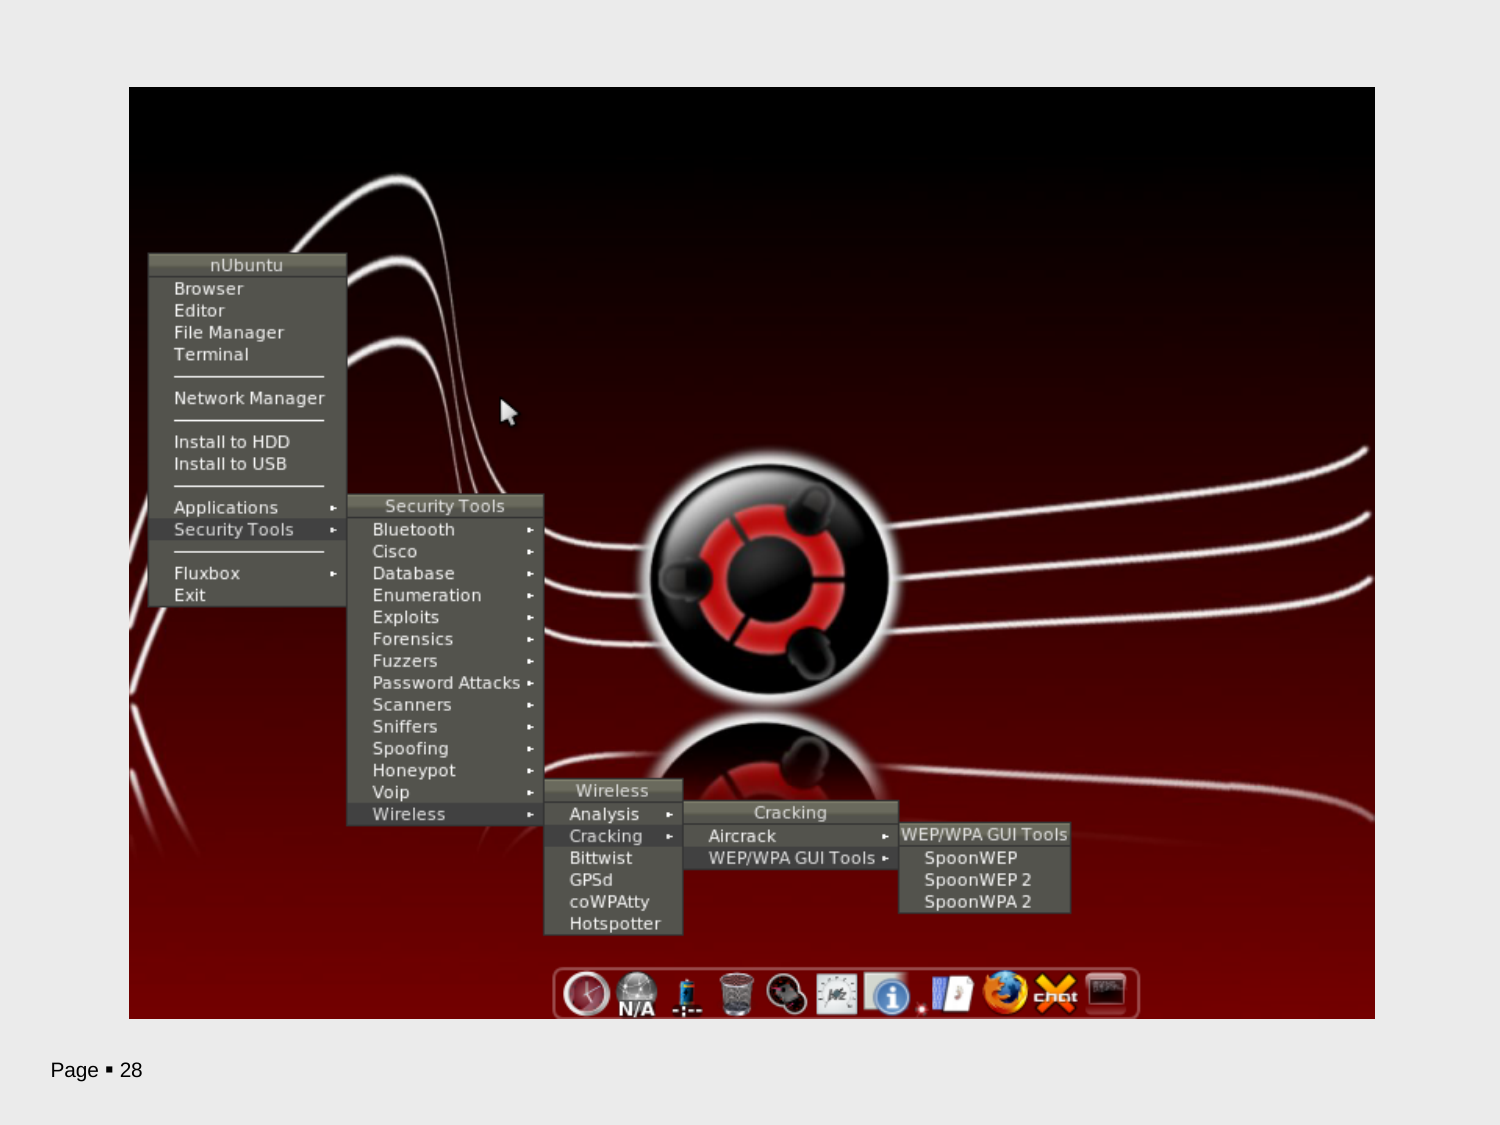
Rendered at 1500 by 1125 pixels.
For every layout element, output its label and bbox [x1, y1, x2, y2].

picture [129, 87, 1375, 1019]
